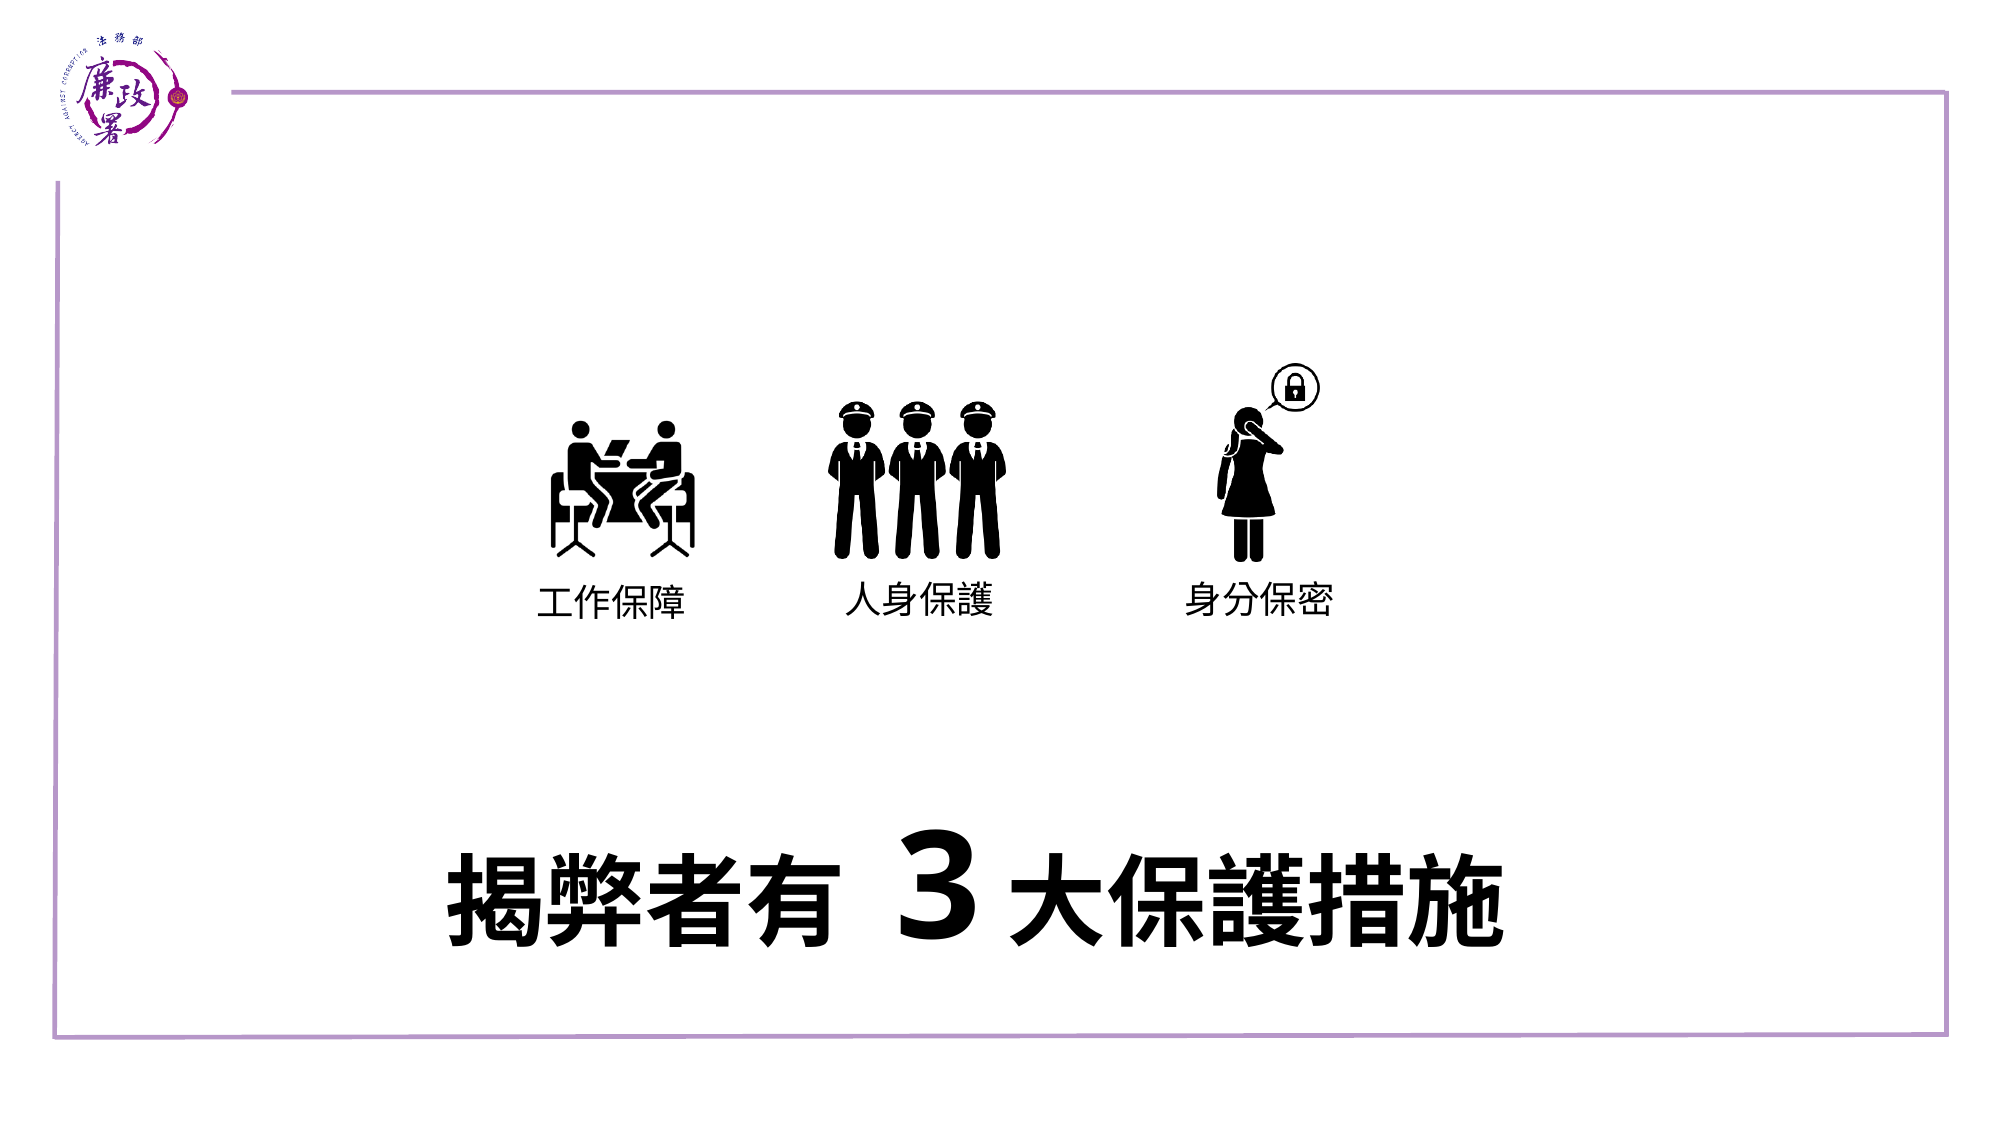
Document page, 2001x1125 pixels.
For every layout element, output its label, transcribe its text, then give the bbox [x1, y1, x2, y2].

text_box 工作保障 [521, 571, 702, 632]
picture [60, 32, 188, 146]
picture [828, 391, 1006, 569]
picture [542, 408, 703, 569]
text_box 身分保密 [1169, 568, 1350, 629]
text_box 揭弊者有 3 大保護措施 [430, 780, 1522, 976]
text_box 人身保護 [829, 568, 1010, 629]
picture [1168, 363, 1368, 562]
